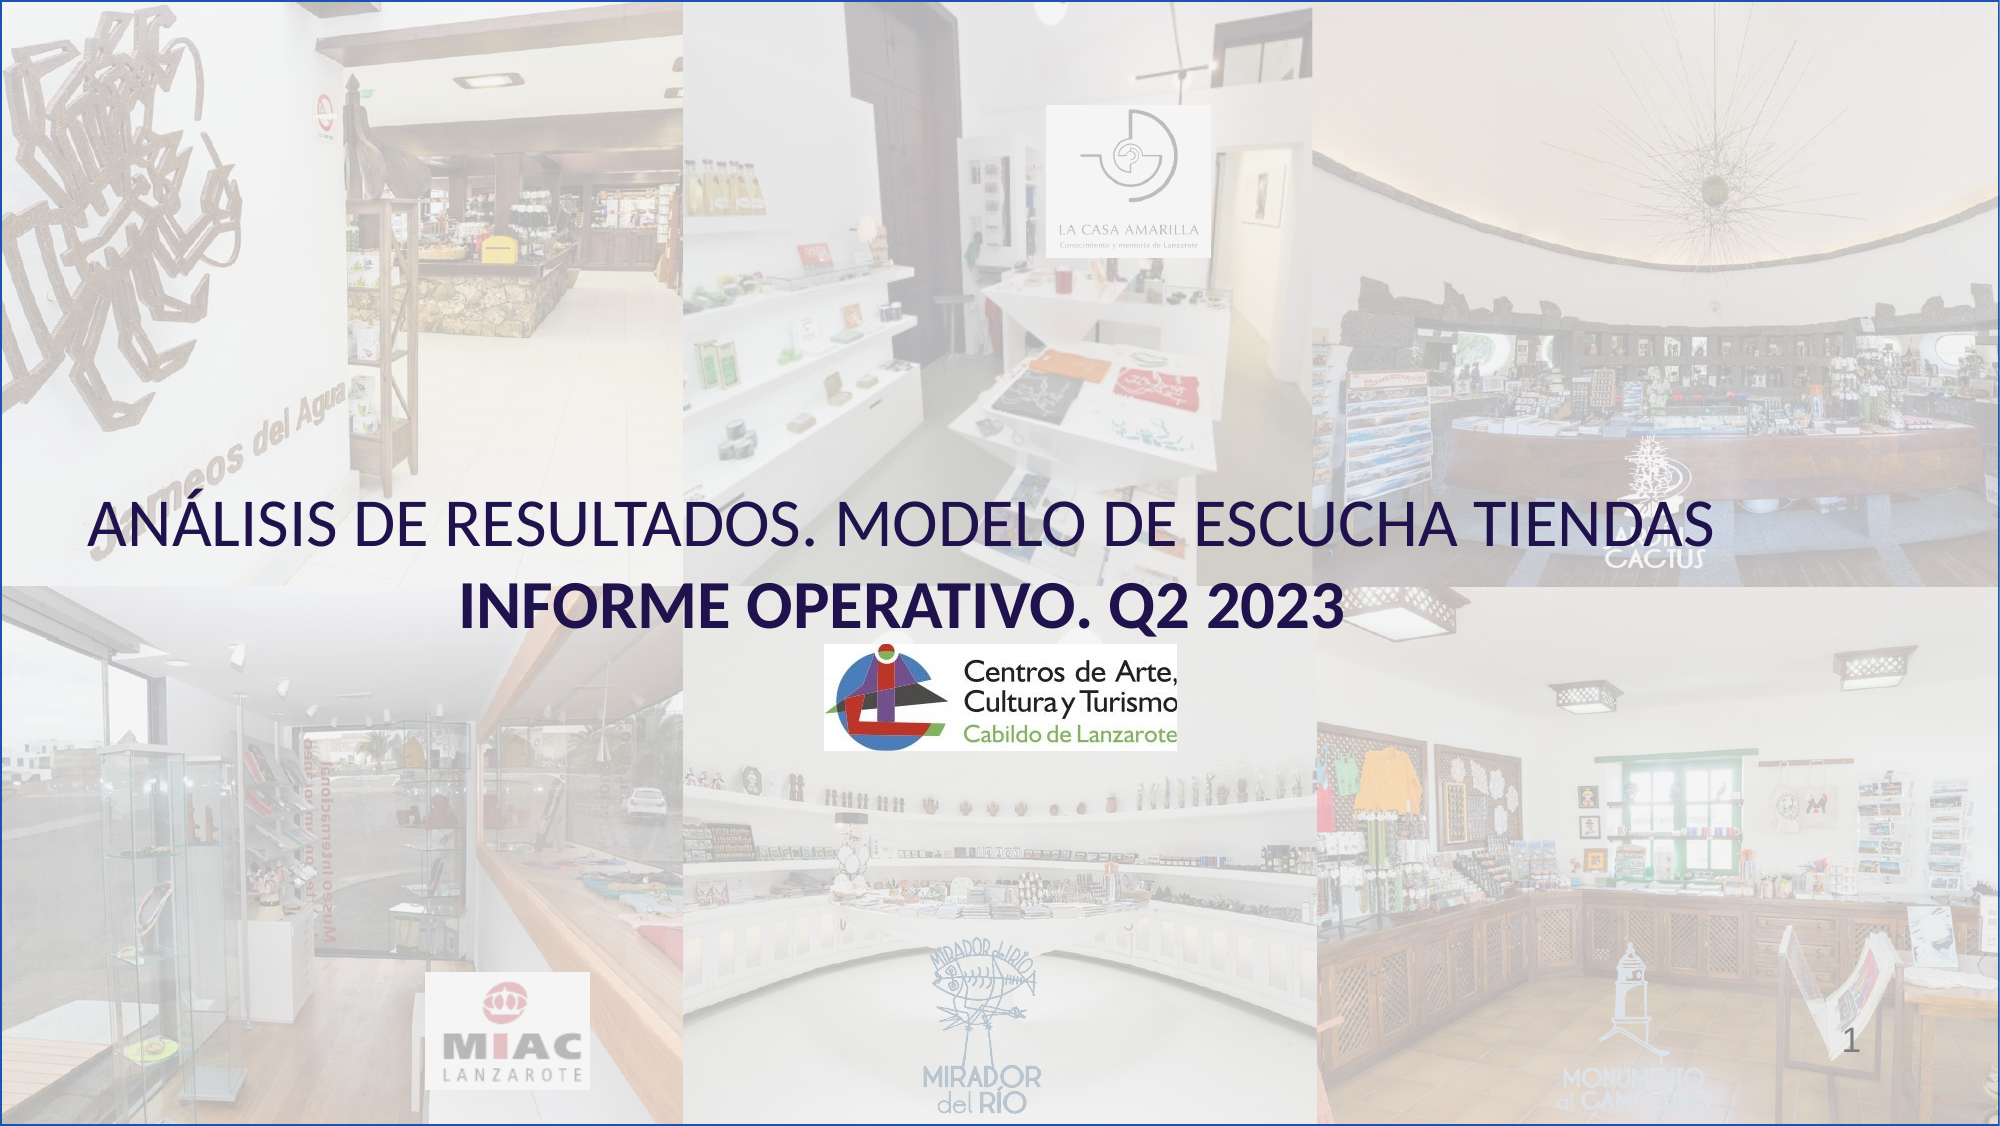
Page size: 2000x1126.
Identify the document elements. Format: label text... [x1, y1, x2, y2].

text_box [0, 0, 2000, 1126]
text_box Análisis de Resultados. Modelo de Escucha Tiendas Informe Operativo. Q2 2023 [0, 468, 1847, 737]
slide_number <number> [1412, 1008, 1880, 1069]
picture [824, 644, 1177, 751]
